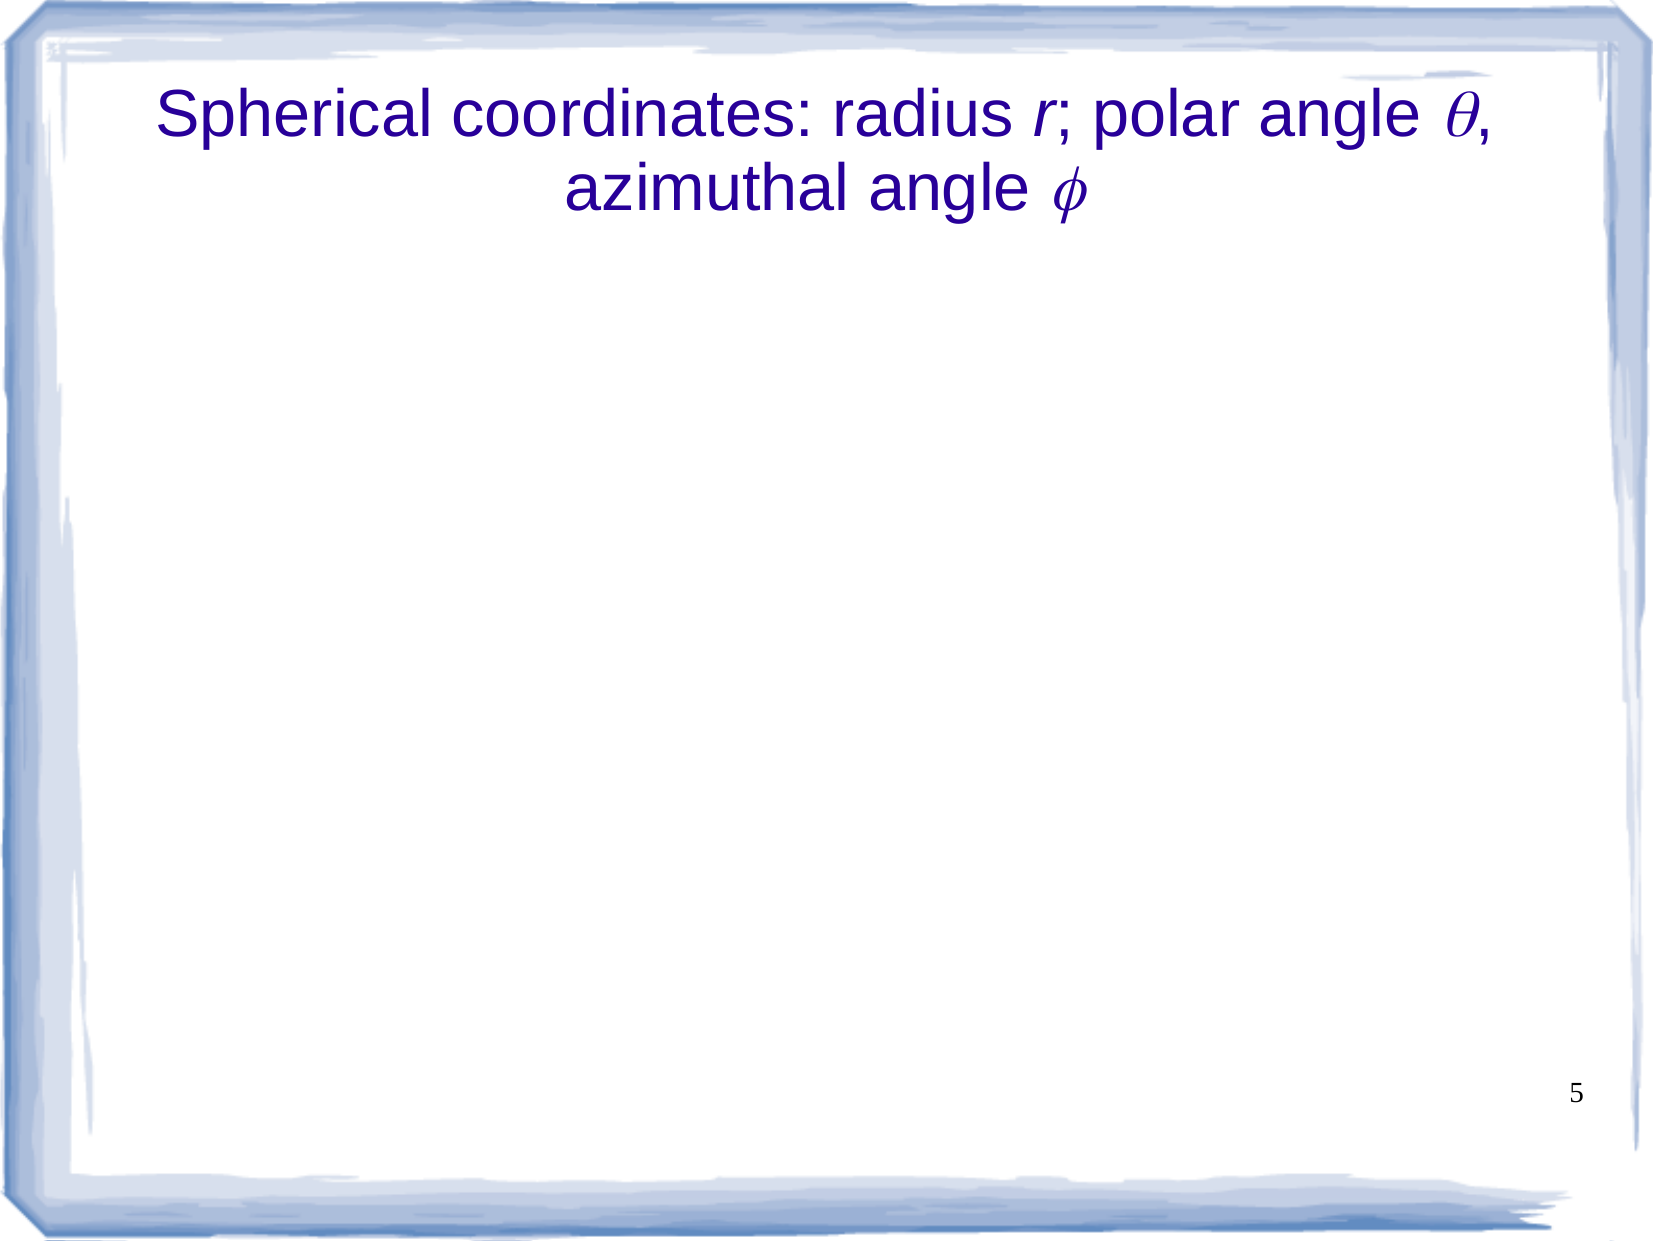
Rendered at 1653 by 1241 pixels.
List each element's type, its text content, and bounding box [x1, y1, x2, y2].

title Spherical coordinates: radius r; polar angle q, azimuthal angle f [82, 49, 1567, 253]
picture [0, 0, 1653, 1241]
